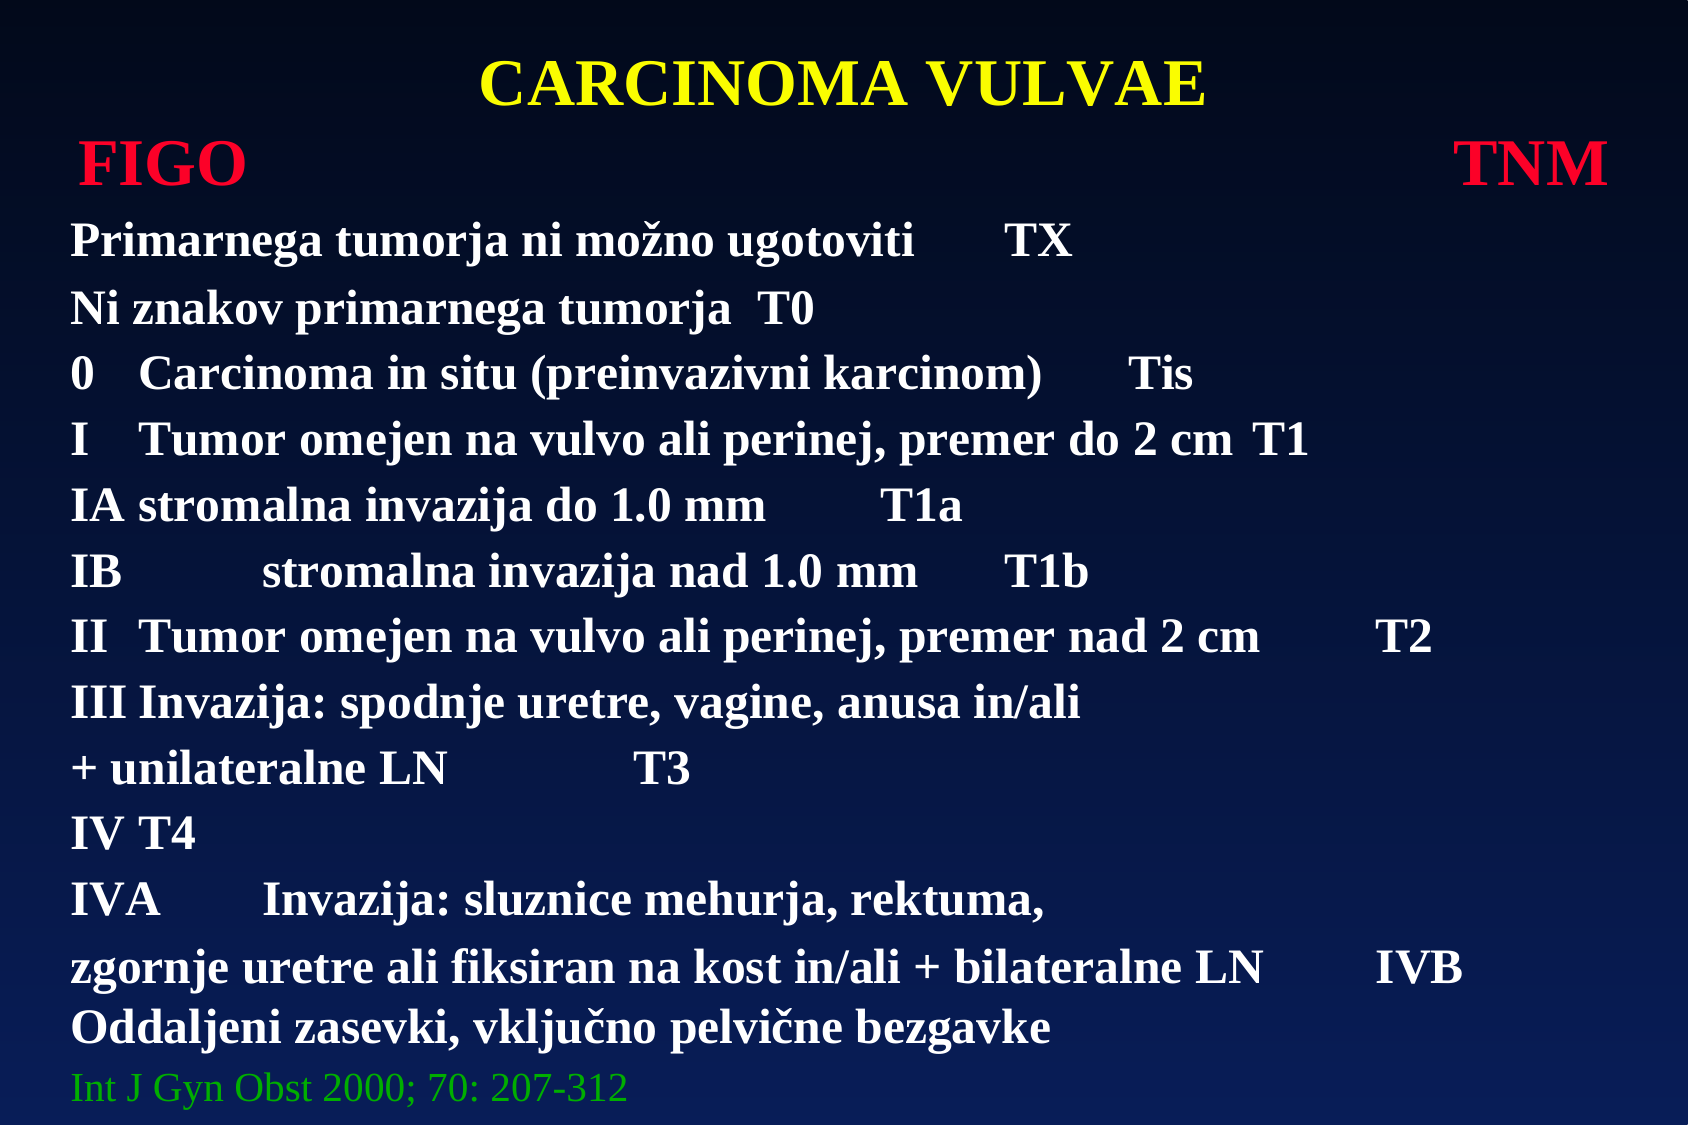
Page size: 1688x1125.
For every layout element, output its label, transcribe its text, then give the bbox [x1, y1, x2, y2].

list Primarnega tumorja ni možno ugotoviti TX Ni znakov primarnega tumorja T0 0 Carcinoma in situ (preinvazivni karcinom) Tis I Tumor omejen na vulvo ali perinej, premer do 2 cm T1 IA stromalna invazija do 1.0 mm T1a IB stromalna invazija nad 1.0 mm T1b II Tumor omejen na vulvo ali perinej, premer nad 2 cm T2 III Invazija: spodnje uretre, vagine, anusa in/ali + unilateralne LN T3 IV T4 IVA Invazija: sluznice mehurja, rektuma, zgornje uretre ali fiksiran na kost in/ali + bilateralne LN IVB Oddaljeni zasevki, vključno pelvične bezgavke Int J Gyn Obst 2000; 70: 207-312 [0, 199, 1688, 1125]
title CARCINOMA VULVAE FIGO TNM [0, 0, 1688, 199]
